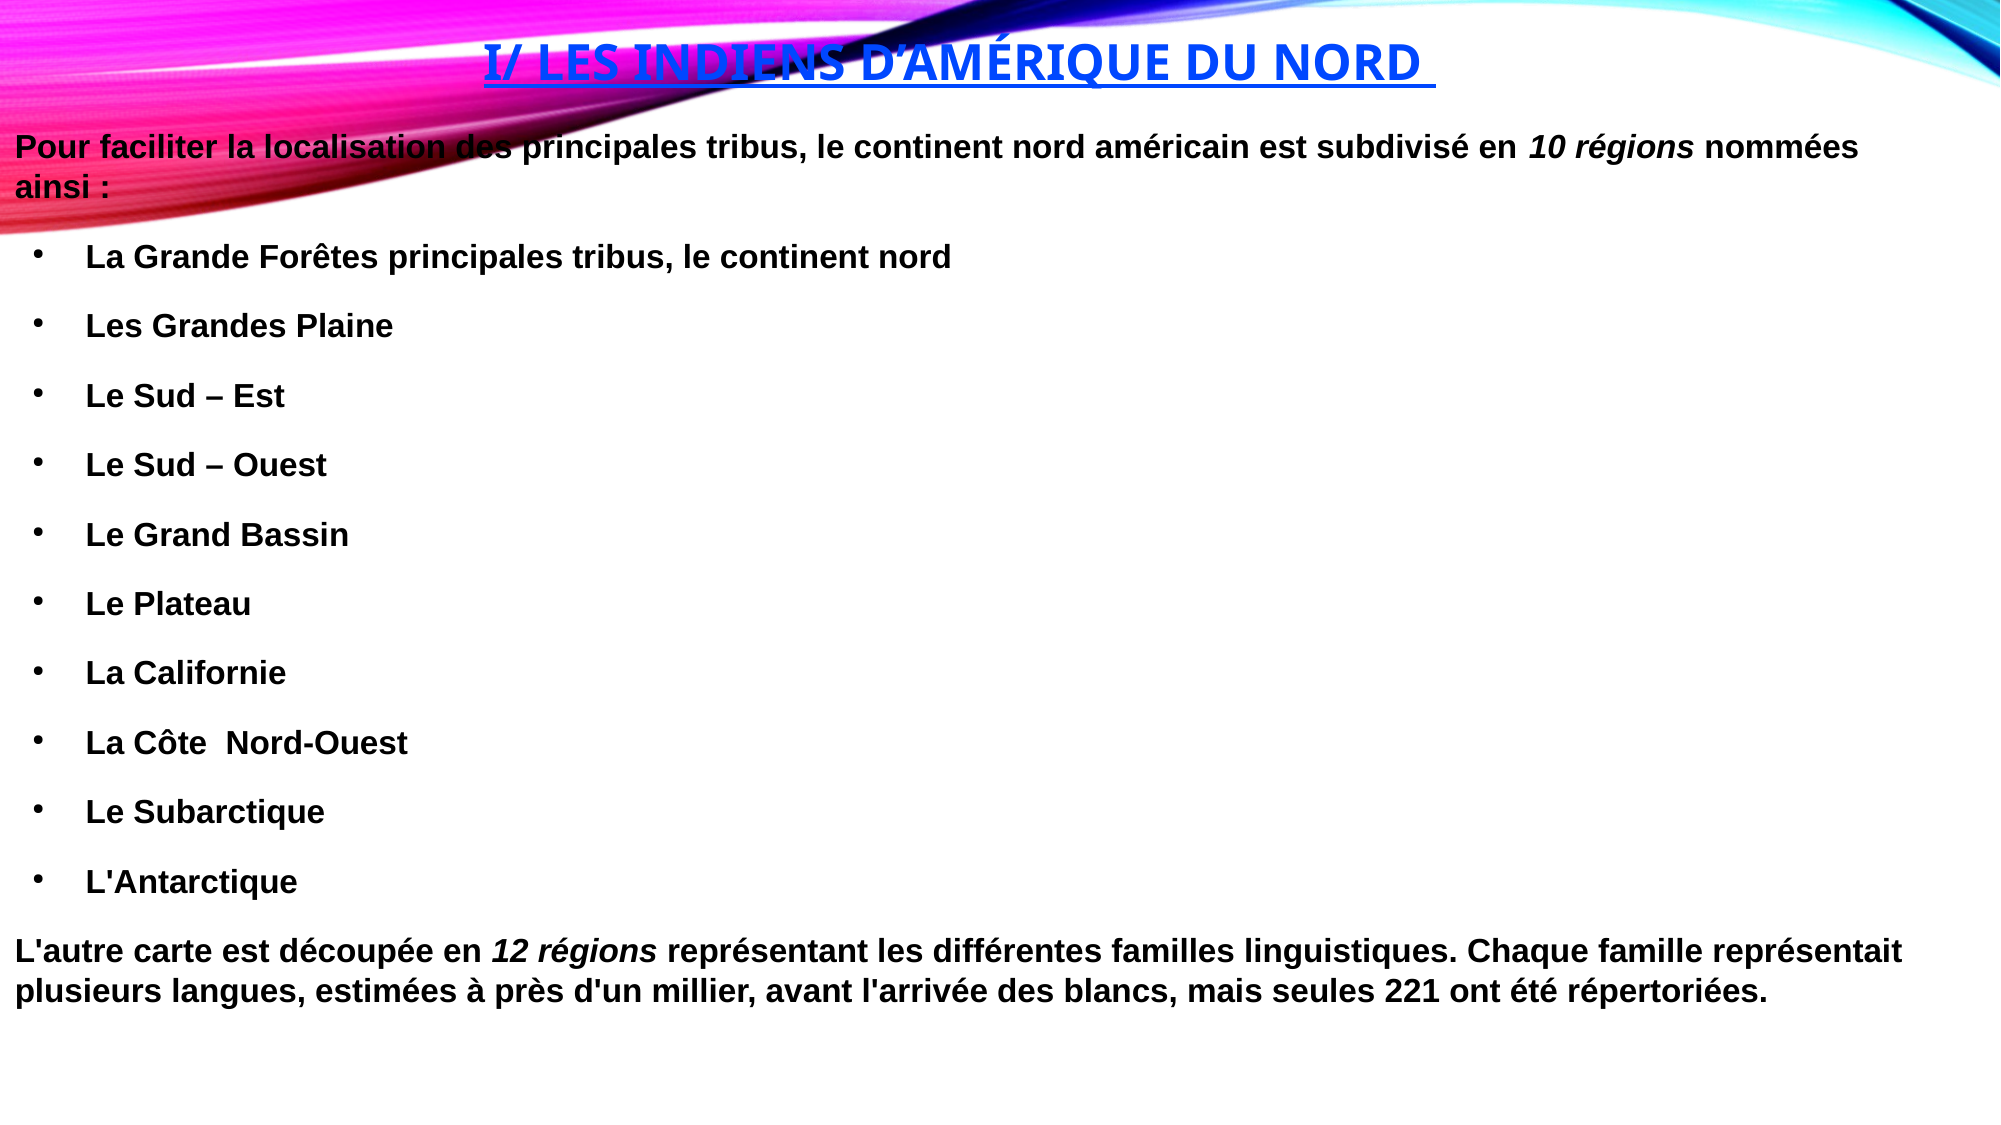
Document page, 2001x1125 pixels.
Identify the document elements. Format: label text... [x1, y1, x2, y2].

picture [0, 0, 2000, 237]
list Pour faciliter la localisation des principales tribus, le continent nord américain est subdivisé en 10 régions nommées ainsi : La Grande Forêtes principales tribus, le continent nord Les Grandes Plaine Le Sud – Est Le Sud – Ouest Le Grand Bassin Le Plateau La Californie La Côte Nord-Ouest Le Subarctique L'Antarctique L'autre carte est découpée en 12 régions représentant les différentes familles linguistiques. Chaque famille représentait plusieurs langues, estimées à près d'un millier, avant l'arrivée des blancs, mais seules 221 ont été répertoriées. [0, 118, 1947, 1093]
title I/ LES INDIENS D’AMÉRIQUE DU NORD [295, 29, 1625, 118]
